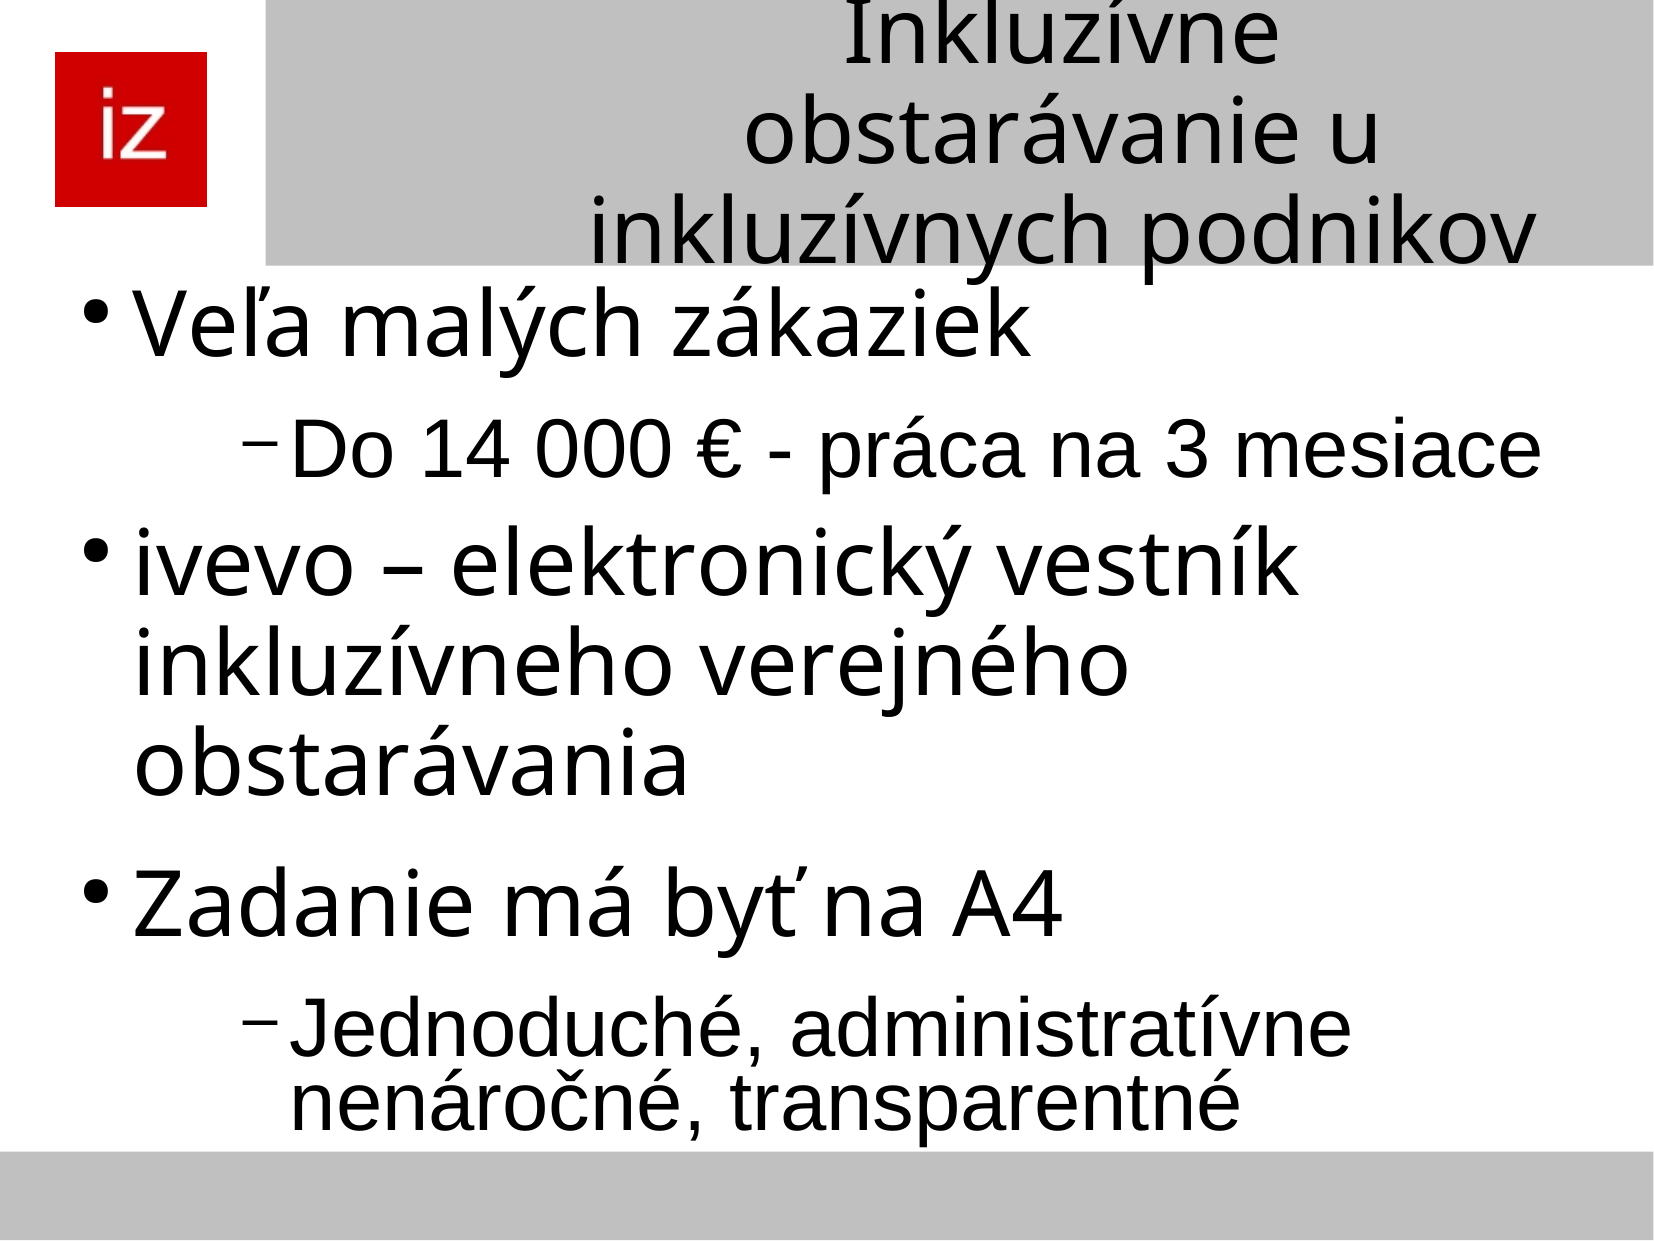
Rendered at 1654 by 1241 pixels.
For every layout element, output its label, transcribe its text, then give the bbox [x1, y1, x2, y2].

list Veľa malých zákaziek Do 14 000 € - práca na 3 mesiace ivevo – elektronický vestník inkluzívneho verejného obstarávania Zadanie má byť na A4 Jednoduché, administratívne nenáročné, transparentné [7, 276, 1654, 1132]
title Inkluzívne obstarávanie u inkluzívnych podnikov [561, 25, 1565, 241]
picture [55, 52, 207, 207]
